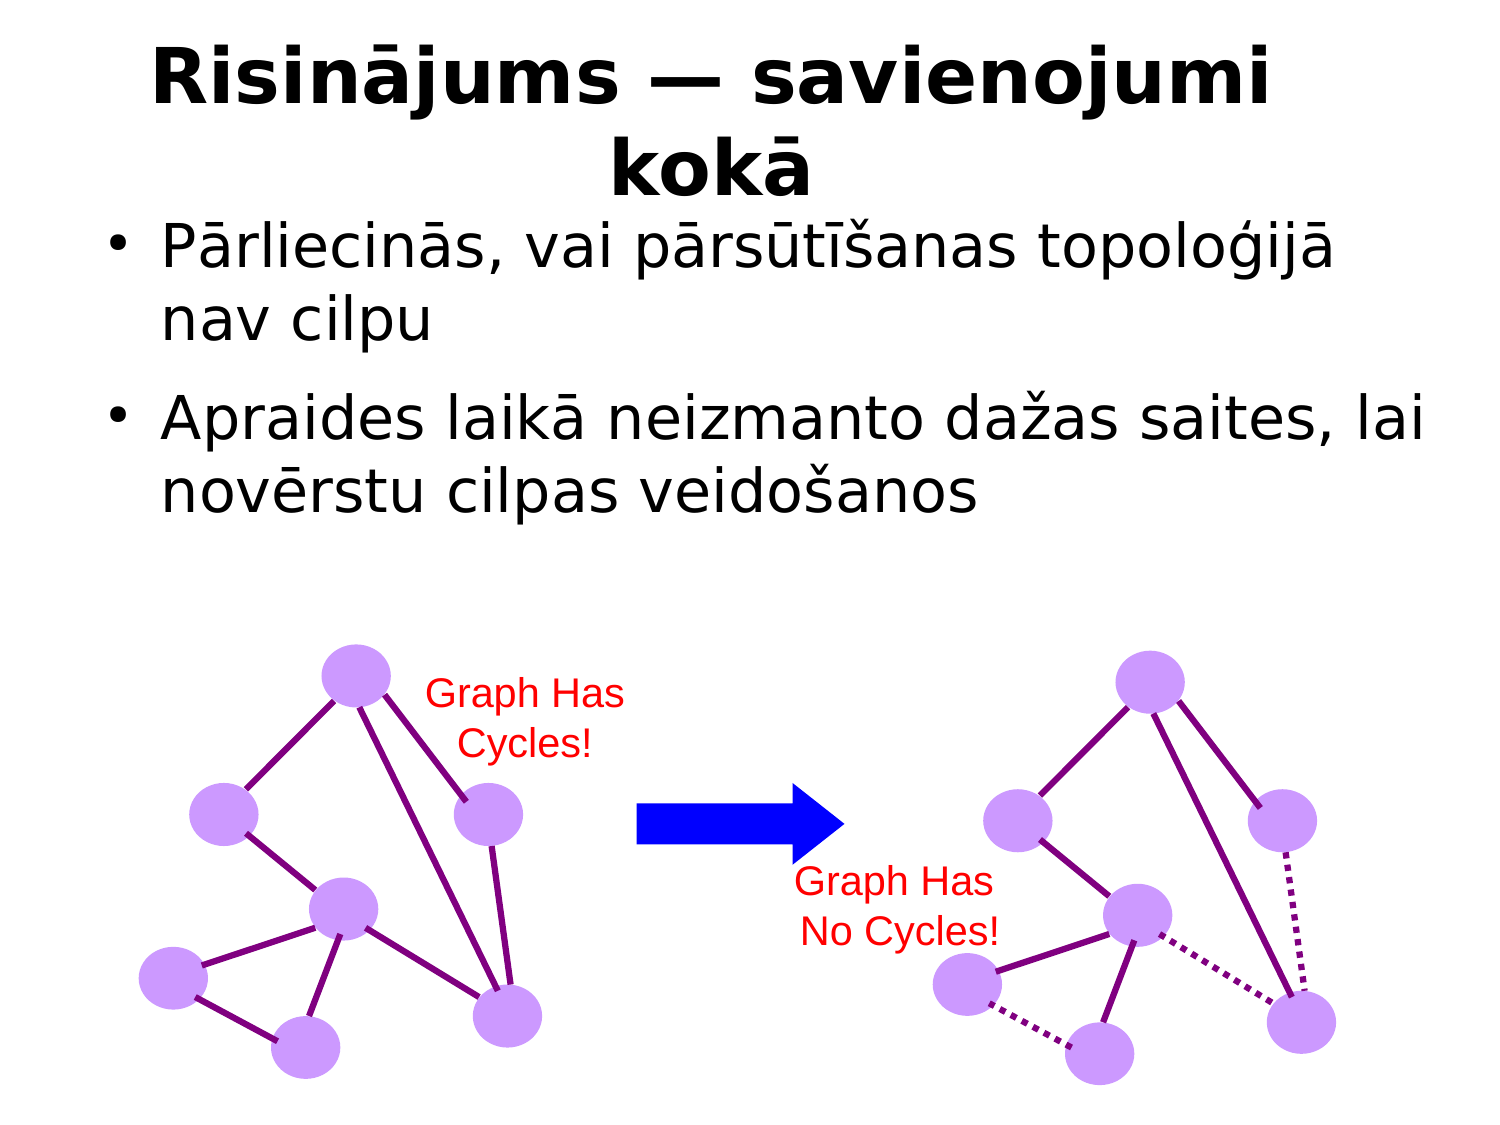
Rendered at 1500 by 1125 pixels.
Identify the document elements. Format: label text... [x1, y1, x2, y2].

title Risinājums — savienojumi kokā [49, 62, 1374, 175]
text_box [472, 984, 543, 1048]
text_box [983, 789, 1053, 846]
text_box [138, 946, 208, 1010]
text_box [189, 782, 259, 847]
list Pārliecinās, vai pārsūtīšanas topoloģijā nav cilpu Apraides laikā neizmanto dažas saites, lai novērstu cilpas veidošanos [74, 199, 1463, 657]
text_box [1247, 789, 1318, 853]
text_box [1065, 1022, 1135, 1086]
text_box [321, 644, 385, 708]
text_box [932, 962, 1003, 1016]
text_box [1103, 883, 1173, 947]
text_box [1115, 650, 1185, 714]
text_box [271, 1016, 341, 1079]
text_box [308, 877, 379, 941]
text_box Graph Has Cycles! [362, 658, 688, 774]
text_box [453, 782, 524, 846]
text_box Graph Has No Cycles! [737, 846, 1063, 962]
text_box [1266, 990, 1337, 1054]
text_box [636, 782, 845, 846]
